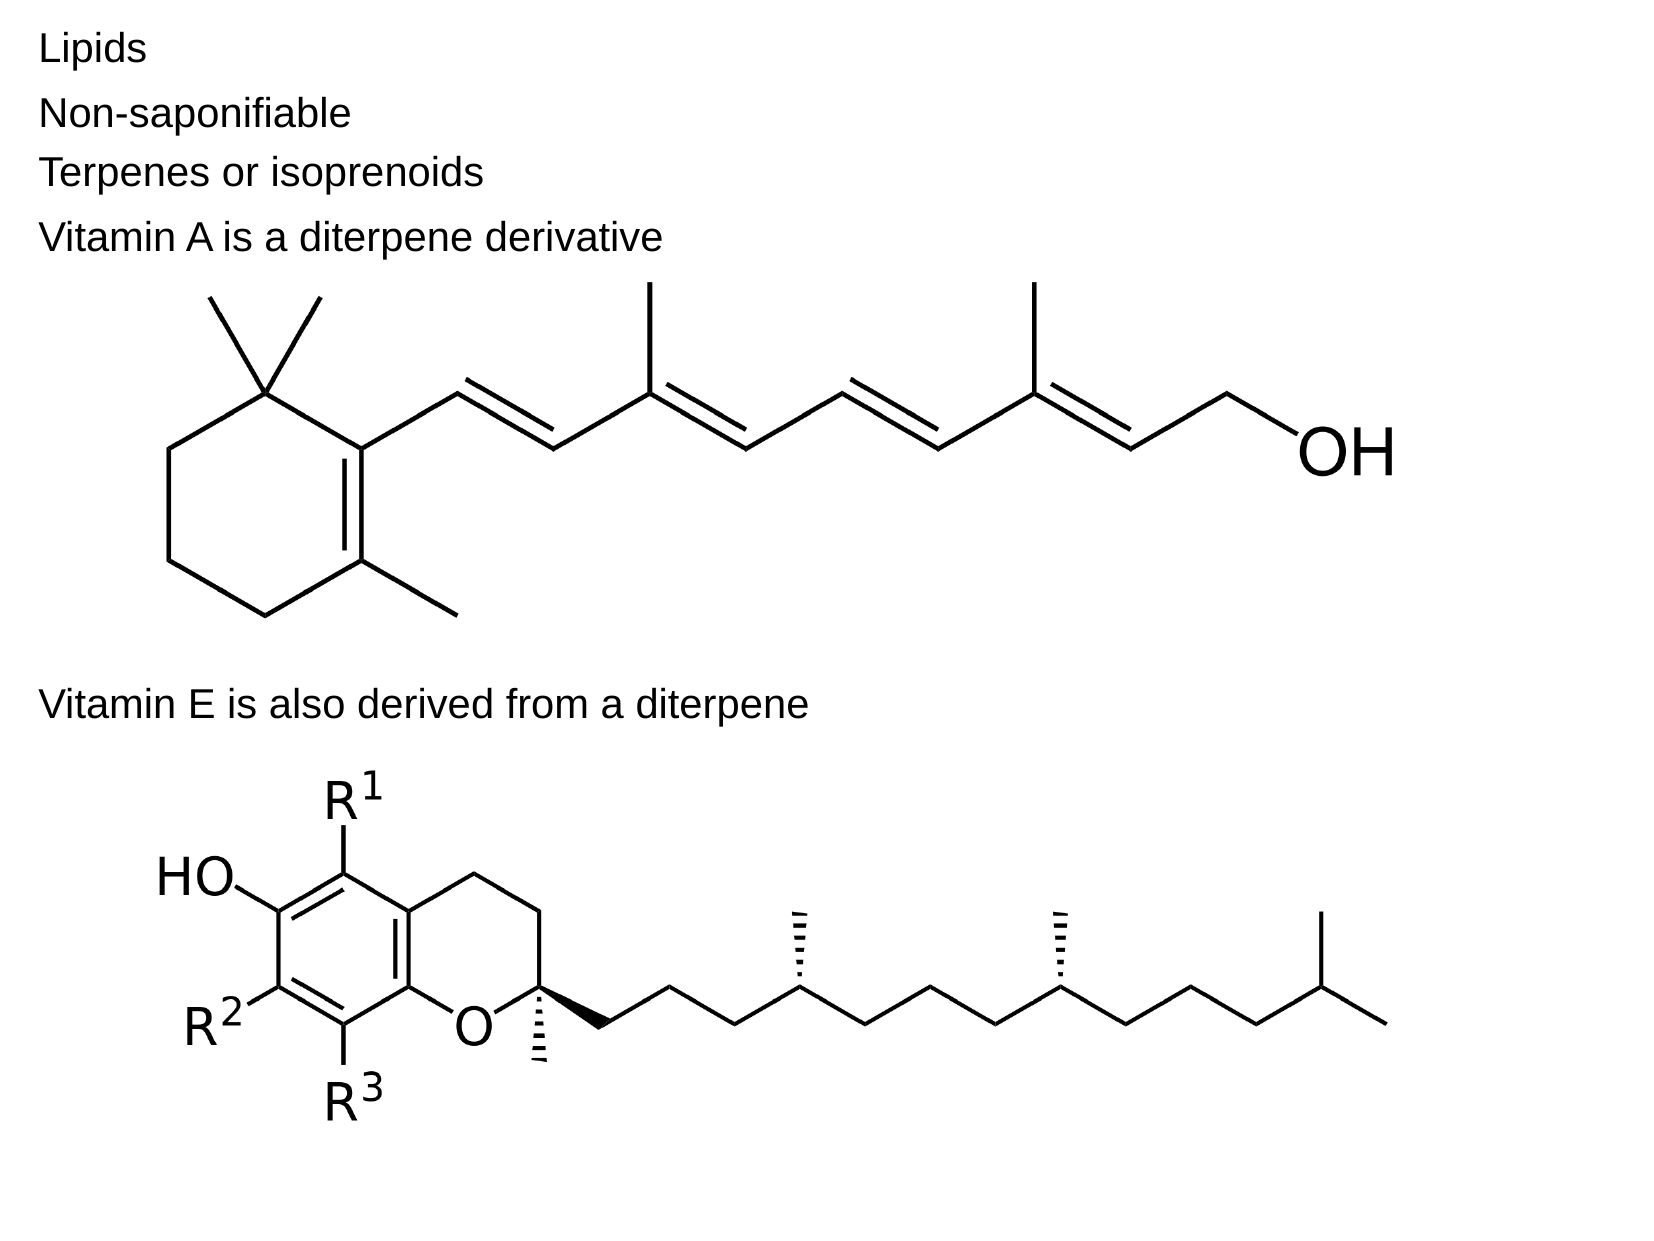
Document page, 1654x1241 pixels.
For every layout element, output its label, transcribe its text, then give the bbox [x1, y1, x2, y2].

text_box Vitamin A is a diterpene derivative [23, 206, 1630, 268]
picture [134, 273, 1424, 627]
picture [128, 740, 1418, 1149]
text_box Vitamin E is also derived from a diterpene [23, 673, 1630, 735]
text_box Non-saponifiable [23, 82, 414, 141]
text_box Lipids [23, 17, 355, 80]
text_box Terpenes or isoprenoids [23, 141, 626, 204]
